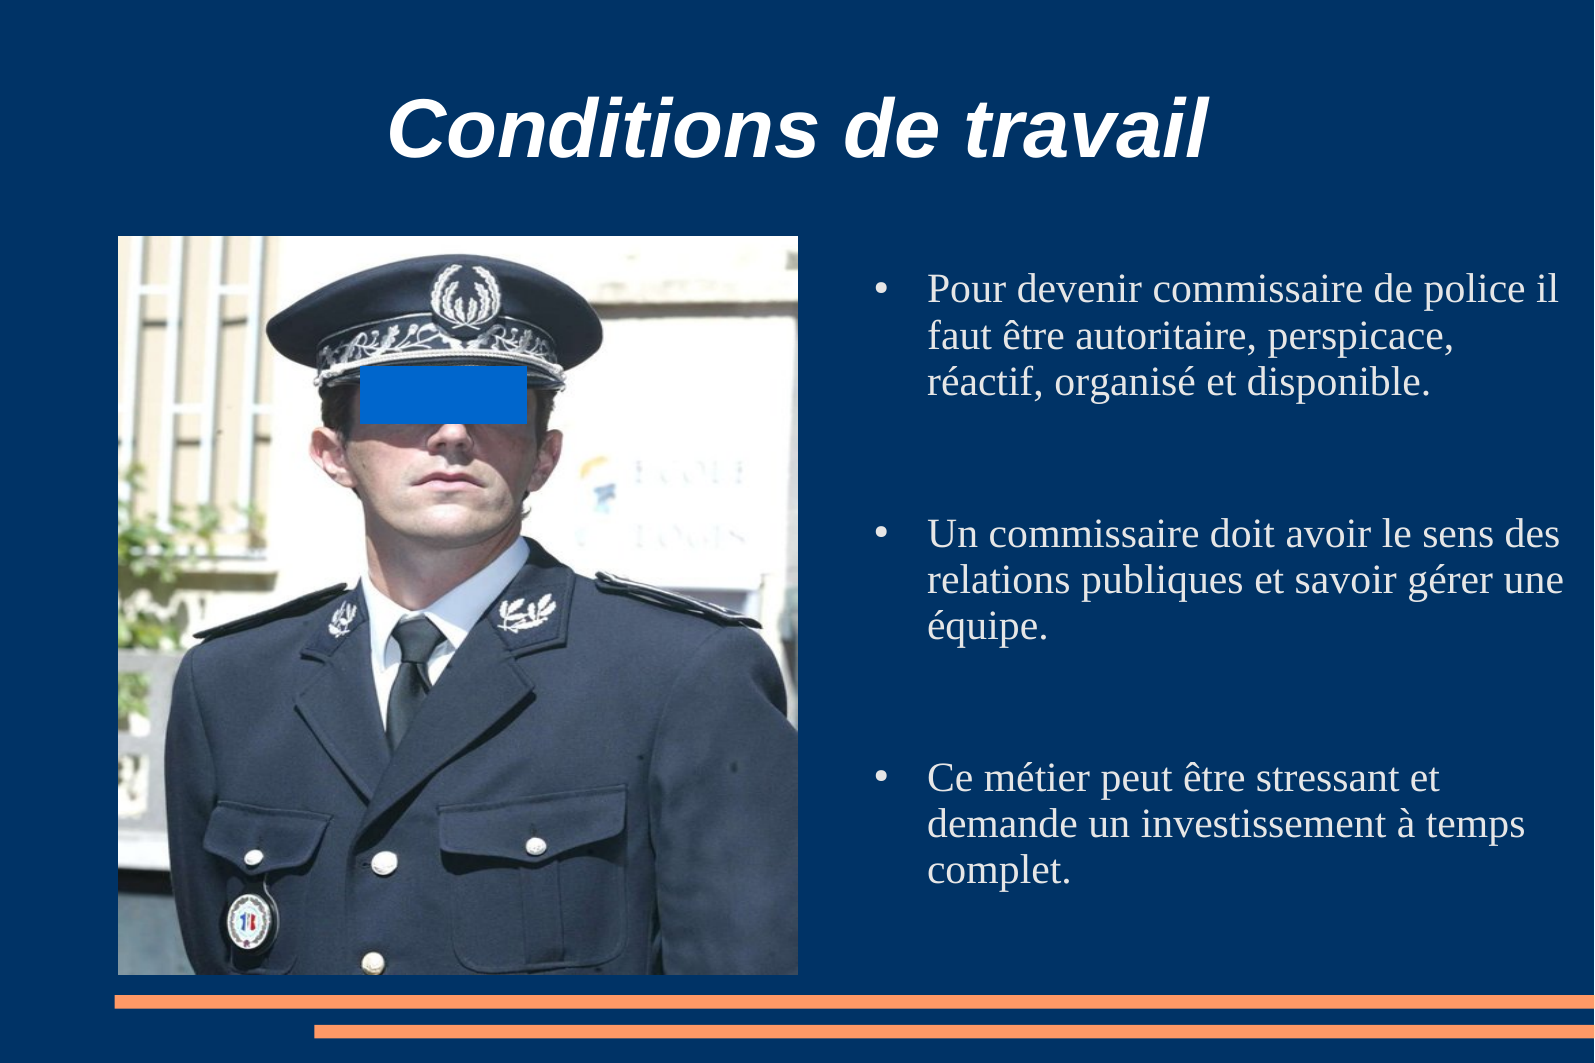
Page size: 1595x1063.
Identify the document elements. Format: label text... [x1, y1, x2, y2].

table_header [360, 366, 527, 424]
title Conditions de travail [117, 39, 1479, 218]
list Pour devenir commissaire de police il faut être autoritaire, perspicace, réactif, organisé et disponible. Un commissaire doit avoir le sens des relations publiques et savoir gérer une équipe. Ce métier peut être stressant et demande un investissement à temps complet. [856, 265, 1565, 1034]
picture [118, 236, 798, 975]
